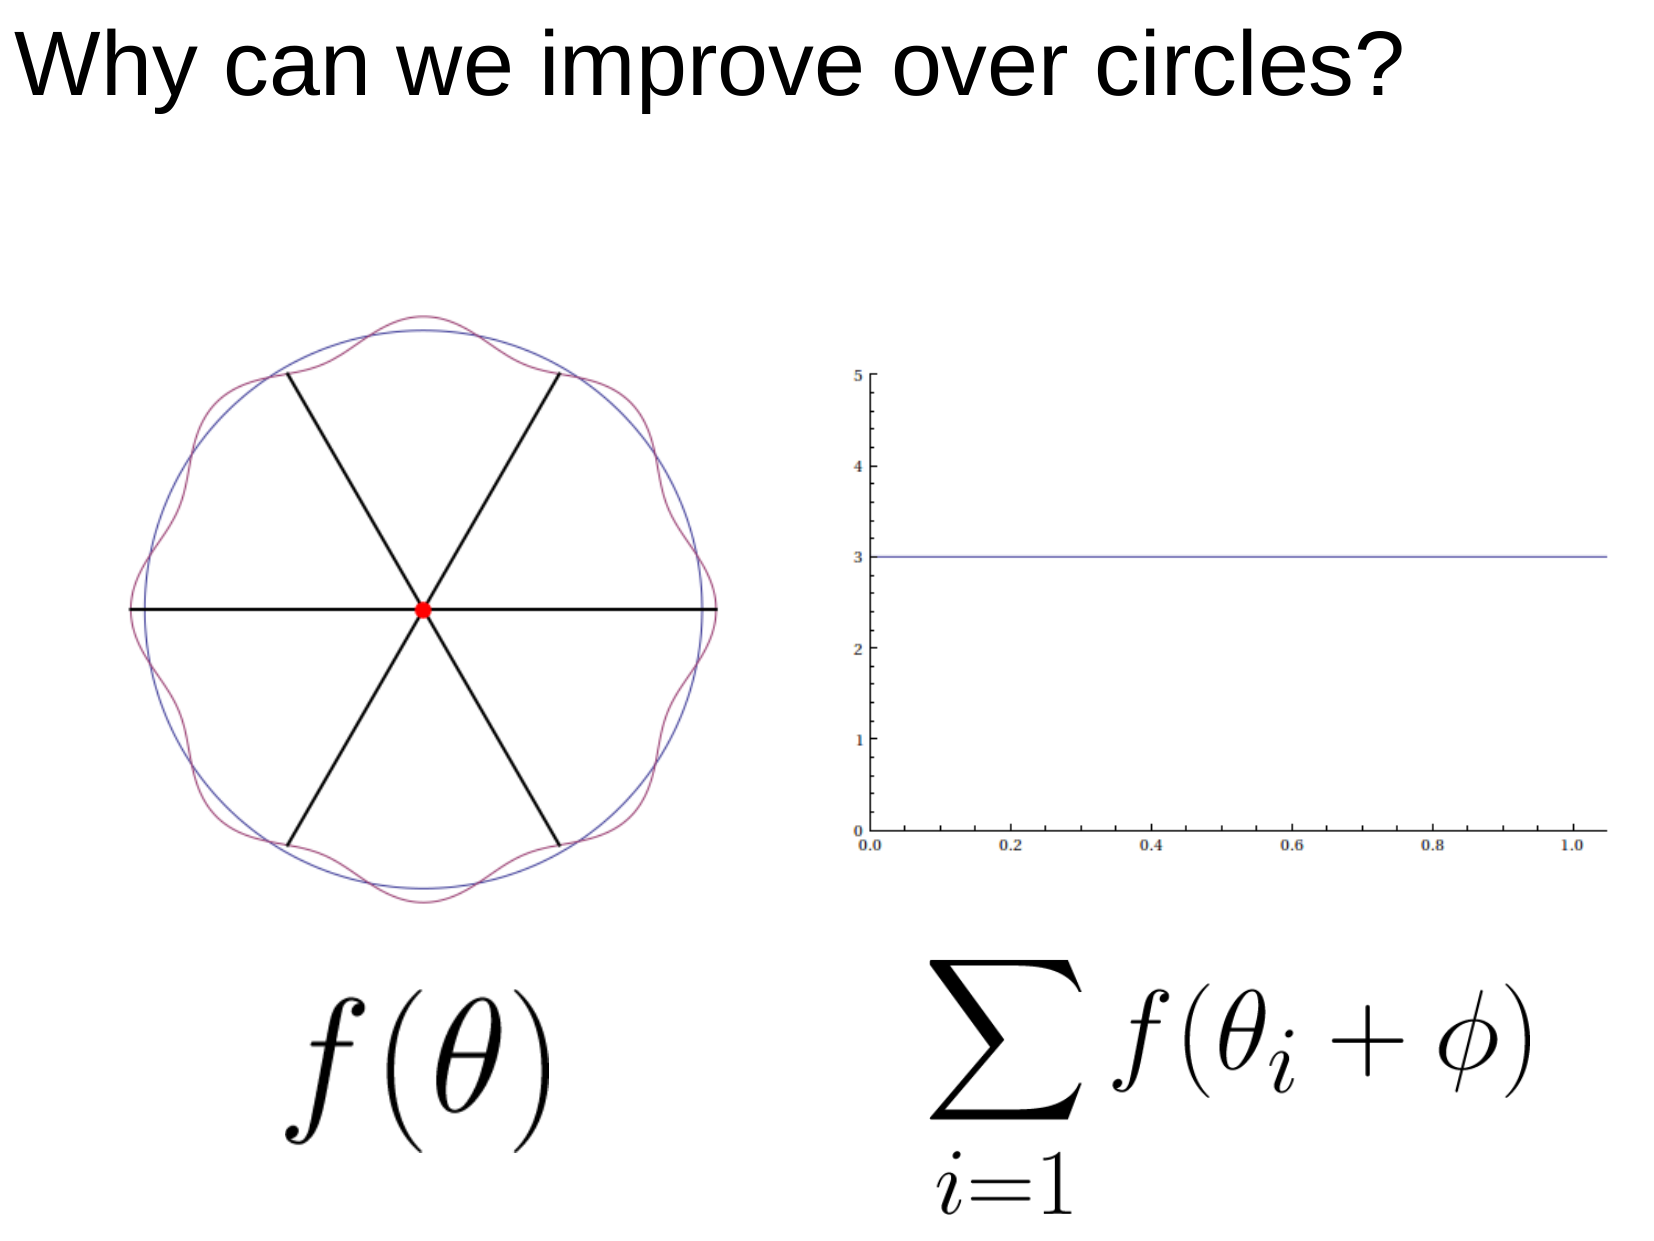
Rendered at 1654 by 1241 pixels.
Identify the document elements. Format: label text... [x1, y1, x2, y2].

text_box Why can we improve over circles? [0, 5, 1654, 123]
picture [46, 278, 1609, 1216]
picture [285, 989, 549, 1153]
